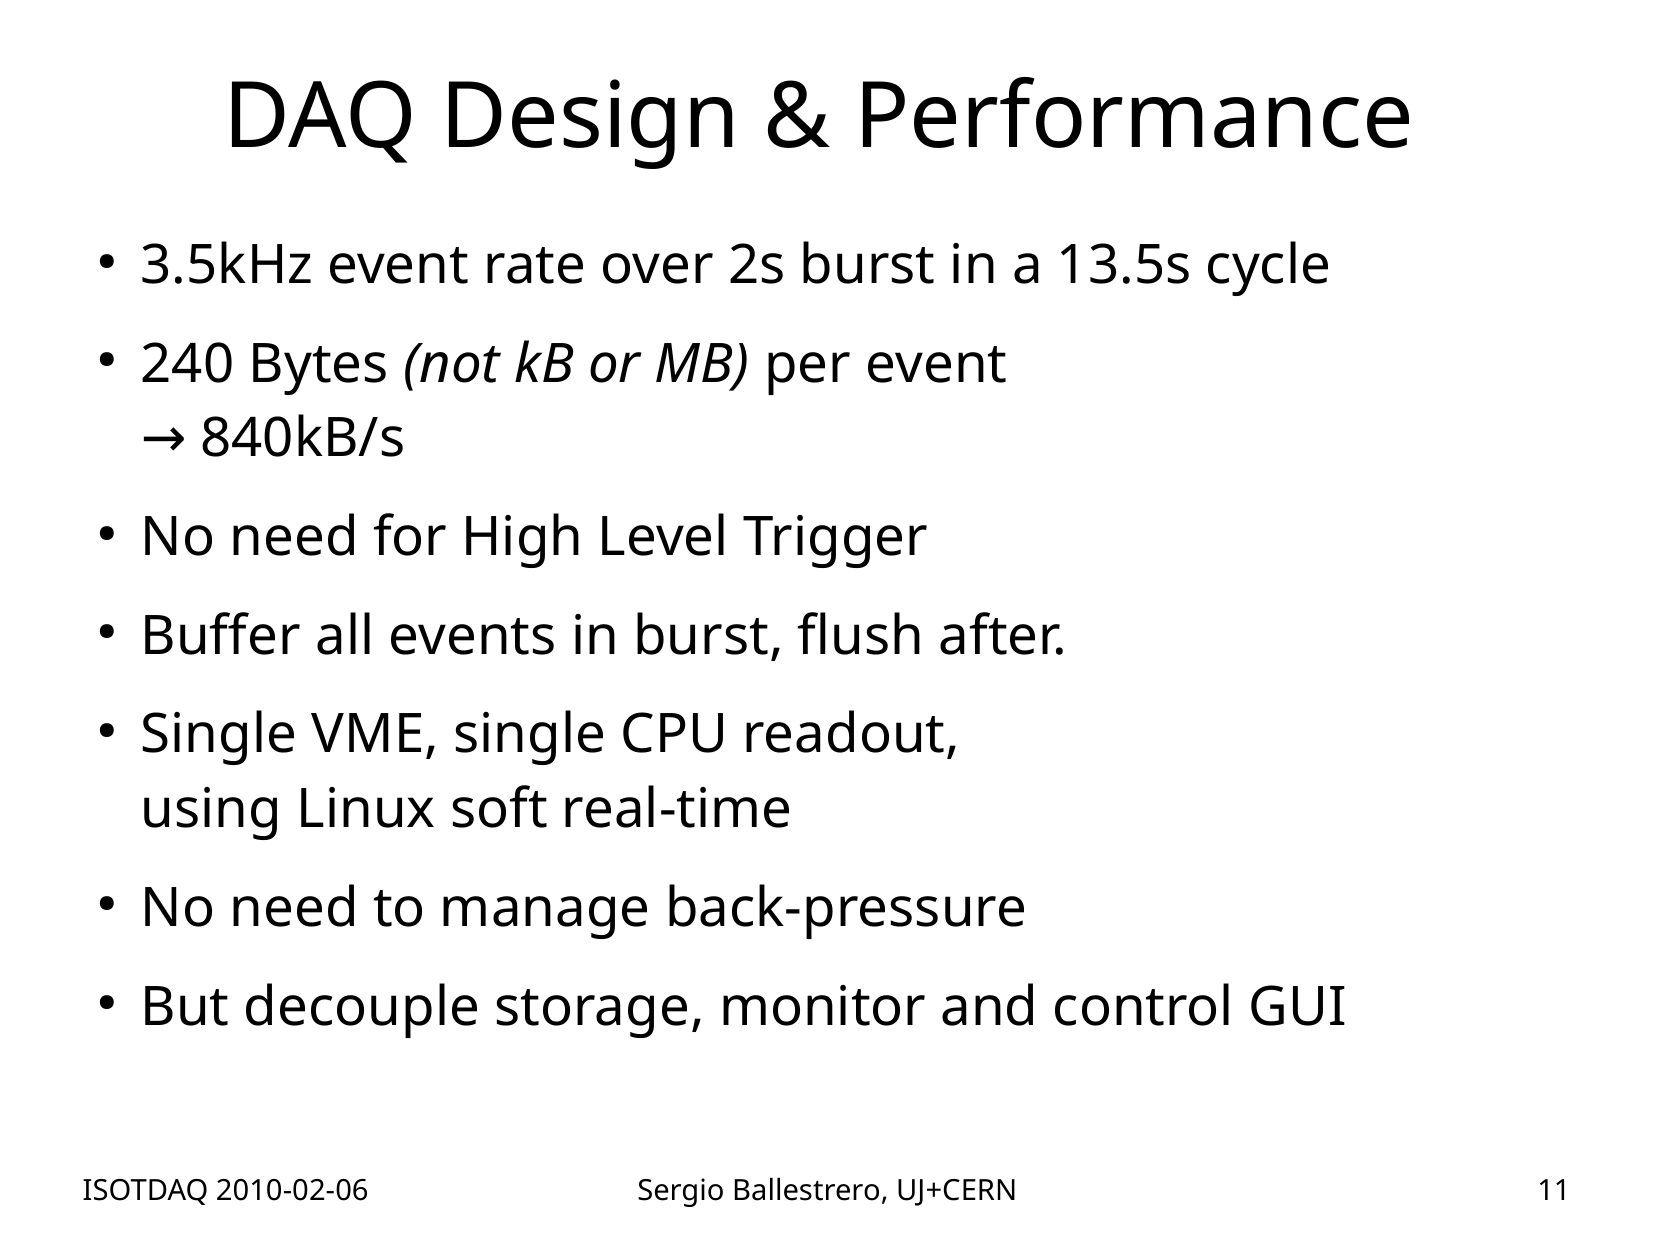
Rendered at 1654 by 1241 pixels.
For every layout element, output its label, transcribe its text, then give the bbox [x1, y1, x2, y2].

title DAQ Design & Performance [75, 37, 1564, 188]
list 3.5kHz event rate over 2s burst in a 13.5s cycle 240 Bytes (not kB or MB) per event → 840kB/s No need for High Level Trigger Buffer all events in burst, flush after. Single VME, single CPU readout, using Linux soft real-time No need to manage back-pressure But decouple storage, monitor and control GUI [82, 225, 1571, 1044]
